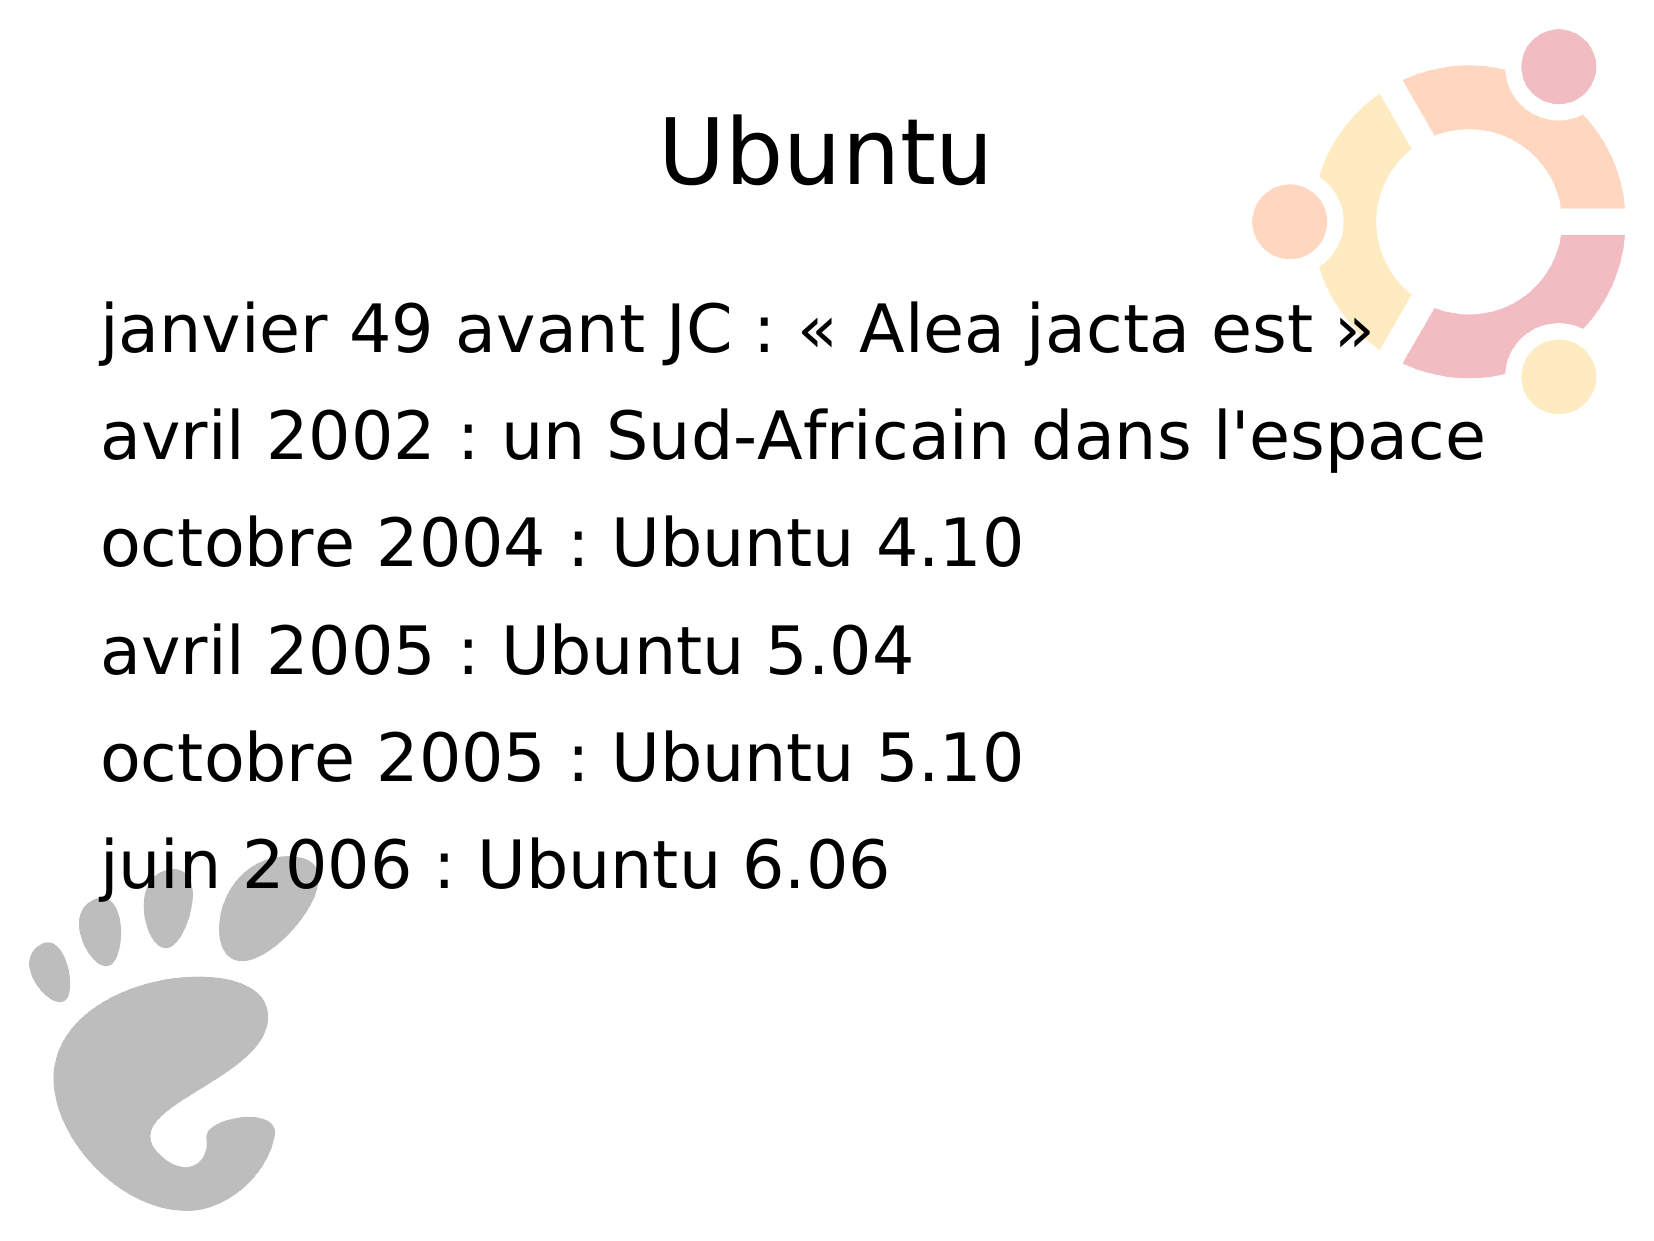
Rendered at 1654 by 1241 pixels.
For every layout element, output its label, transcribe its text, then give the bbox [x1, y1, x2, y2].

title Ubuntu [82, 49, 1571, 257]
list janvier 49 avant JC : « Alea jacta est » avril 2002 : un Sud-Africain dans l'espace octobre 2004 : Ubuntu 4.10 avril 2005 : Ubuntu 5.04 octobre 2005 : Ubuntu 5.10 juin 2006 : Ubuntu 6.06 [82, 290, 1571, 1109]
